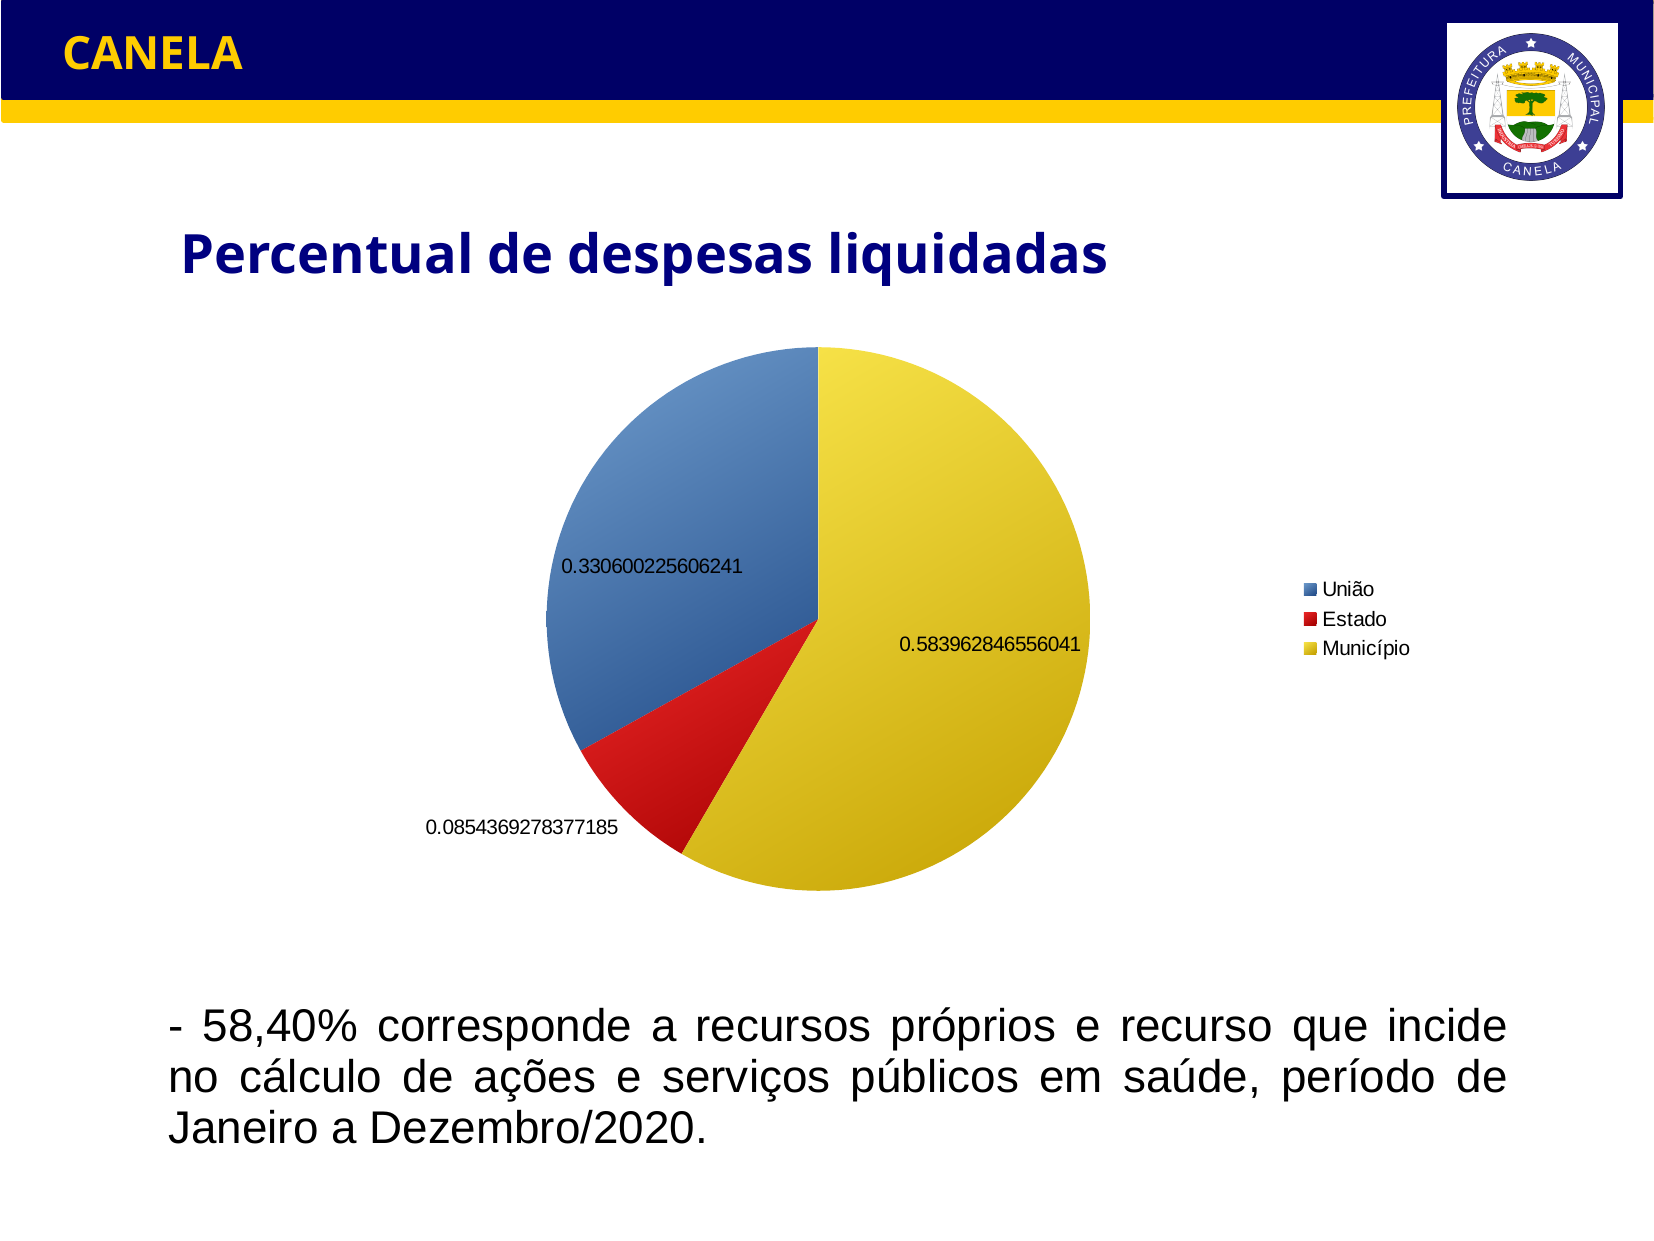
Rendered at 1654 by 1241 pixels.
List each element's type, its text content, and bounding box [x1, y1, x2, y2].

picture [1457, 33, 1605, 181]
text_box Percentual de despesas liquidadas [165, 208, 1441, 344]
text_box - 58,40% corresponde a recursos próprios e recurso que incide no cálculo de ações e serviços públicos em saúde, período de Janeiro a Dezembro/2020. [153, 992, 1524, 1161]
text_box [3, 0, 1654, 197]
text_box CANELA [47, 13, 853, 93]
chart [354, 316, 1430, 922]
